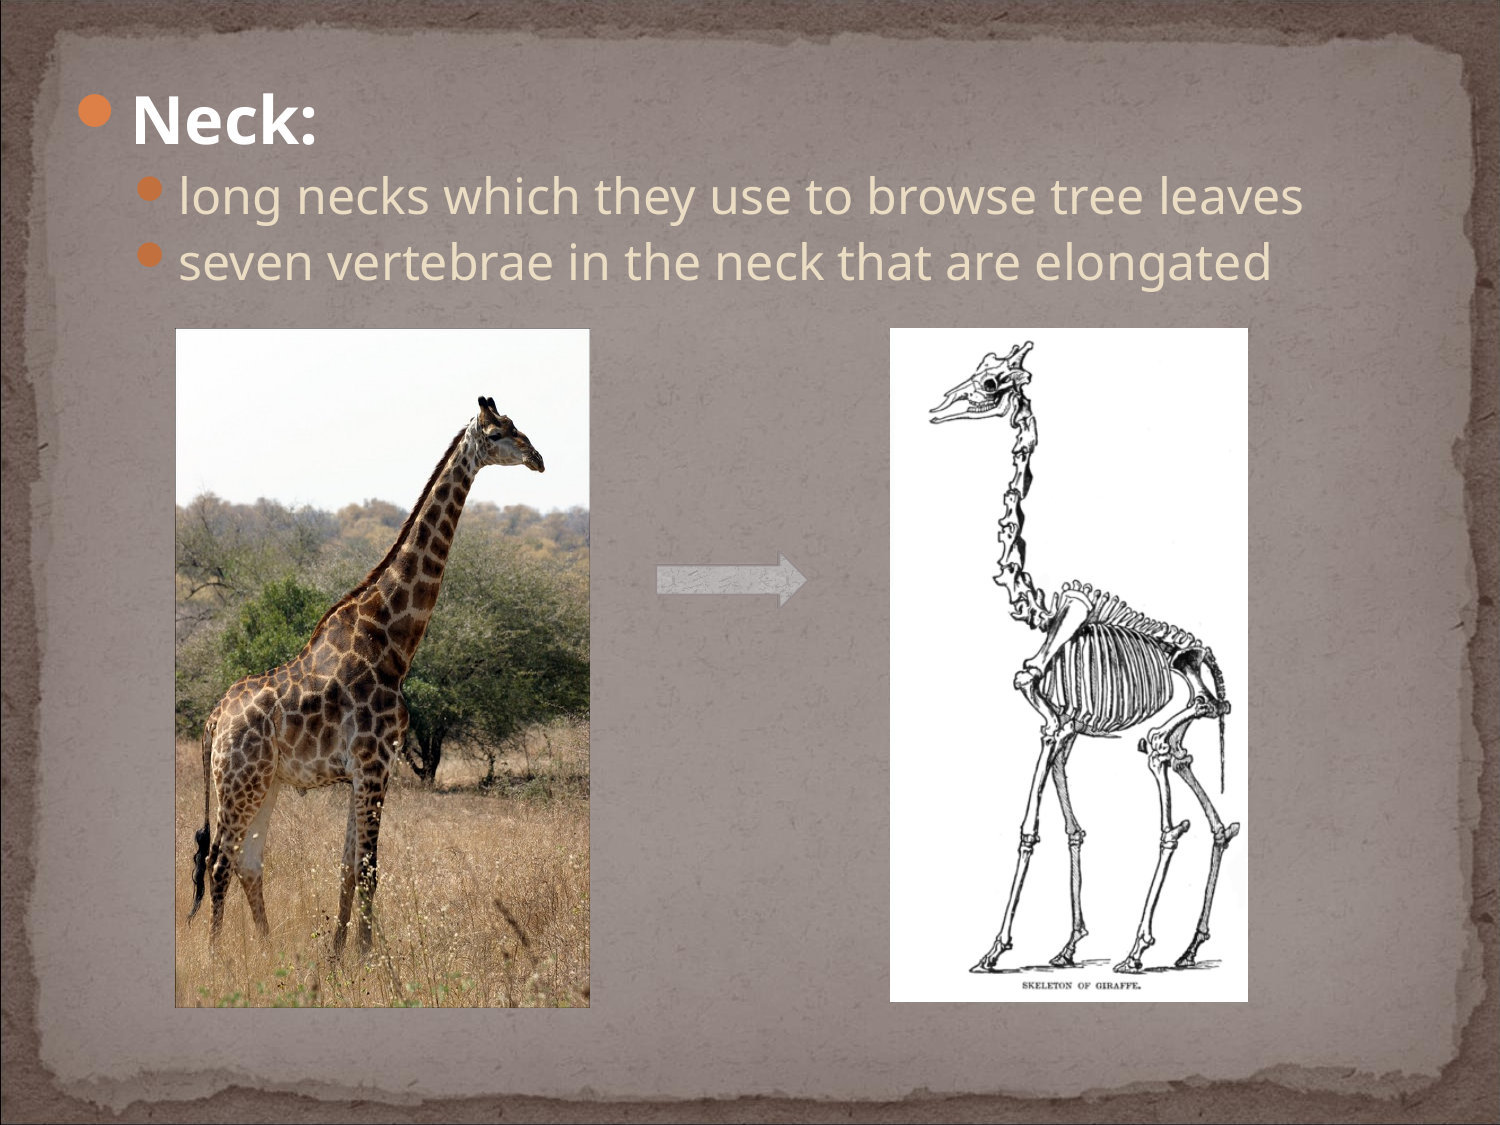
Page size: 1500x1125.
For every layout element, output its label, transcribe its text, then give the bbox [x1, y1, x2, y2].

text_box [656, 550, 809, 610]
picture [0, 0, 1500, 1125]
list Neck: long necks which they use to browse tree leaves seven vertebrae in the neck that are elongated [58, 70, 1409, 821]
